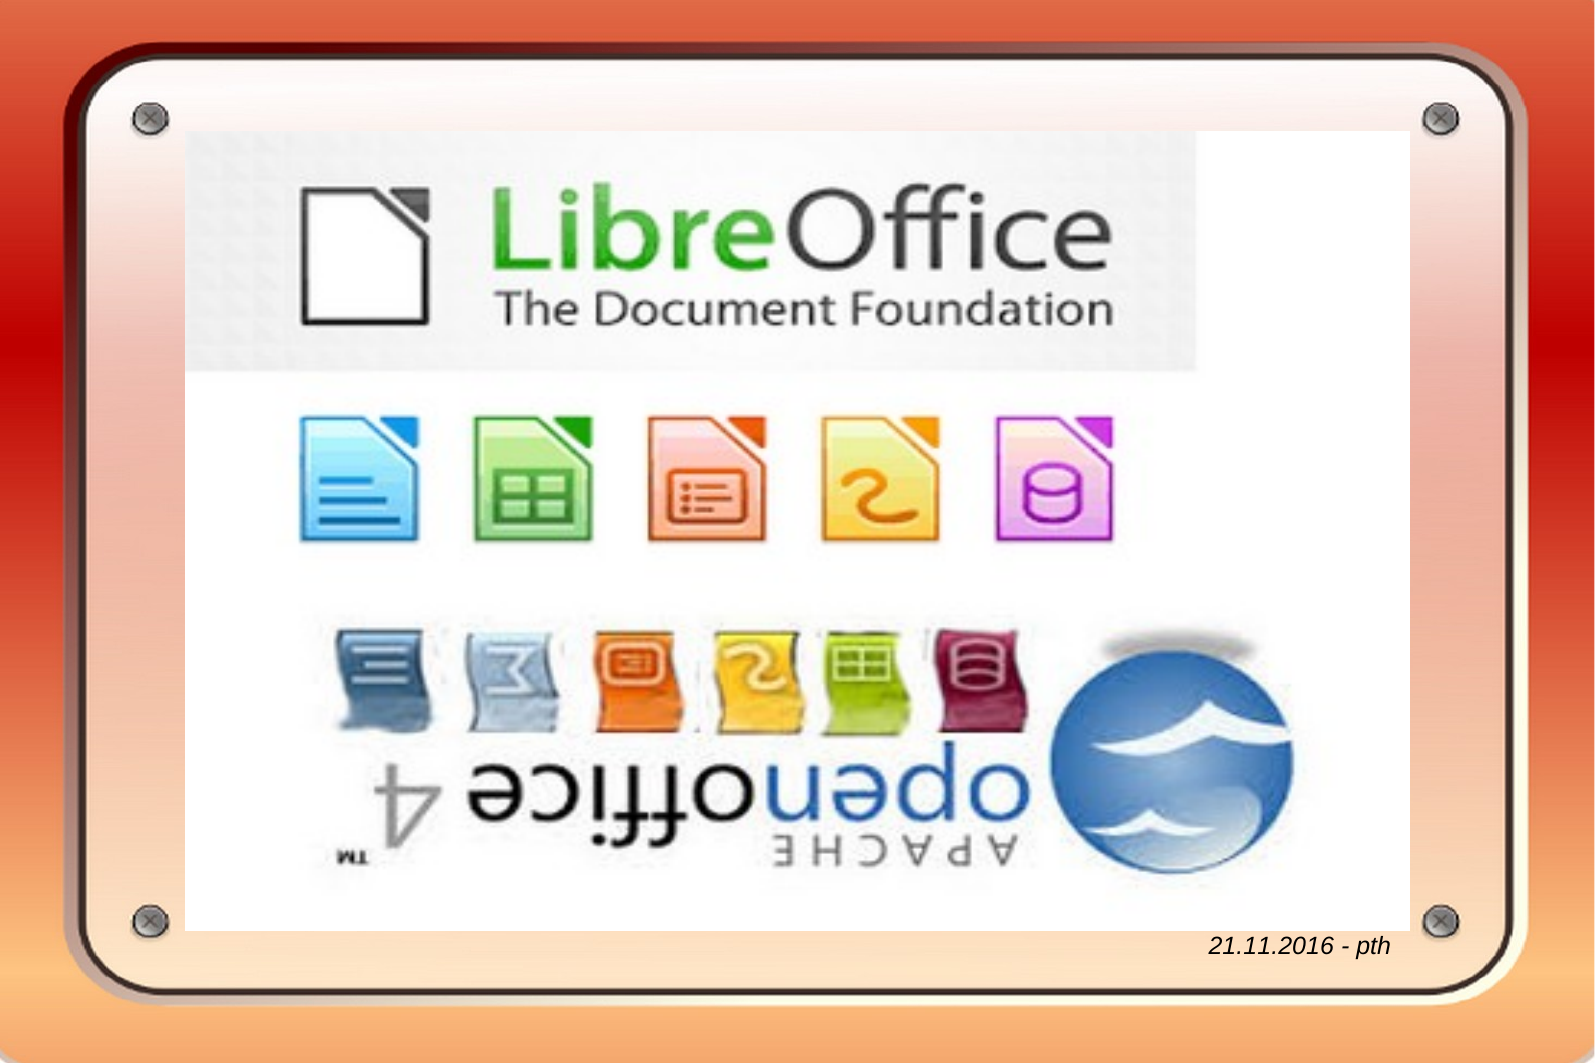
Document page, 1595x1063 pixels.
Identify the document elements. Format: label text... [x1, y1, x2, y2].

text_box 21.11.2016 - pth [1144, 924, 1407, 975]
picture [0, 0, 1595, 1063]
